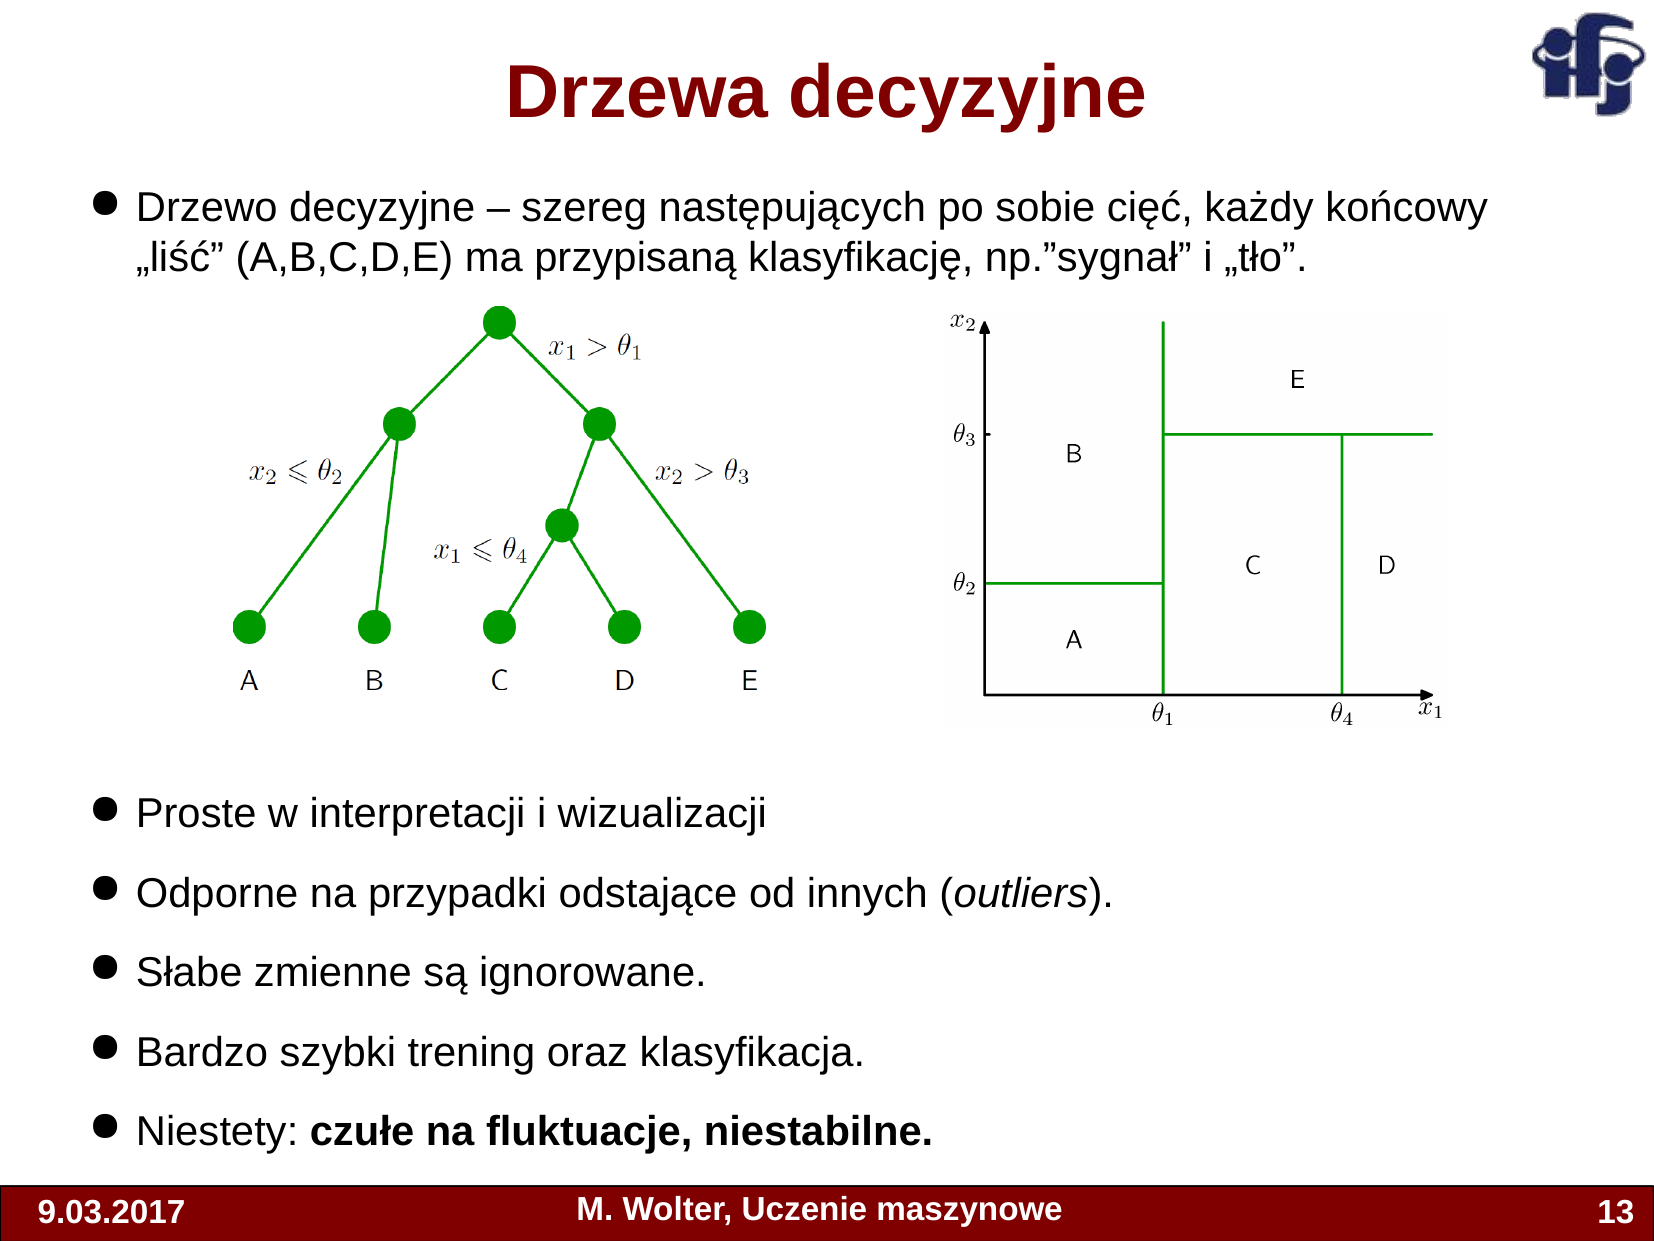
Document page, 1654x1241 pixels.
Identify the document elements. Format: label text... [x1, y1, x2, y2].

picture [945, 314, 1447, 729]
picture [233, 306, 766, 691]
picture [1525, 0, 1654, 129]
title Drzewa decyzyjne [82, 25, 1571, 151]
list Drzewo decyzyjne – szereg następujących po sobie cięć, każdy końcowy „liść” (A,B,C,D,E) ma przypisaną klasyfikację, np.”sygnał” i „tło”. Proste w interpretacji i wizualizacji Odporne na przypadki odstające od innych (outliers). Słabe zmienne są ignorowane. Bardzo szybki trening oraz klasyfikacja. Niestety: czułe na fluktuacje, niestabilne. [88, 180, 1577, 1162]
